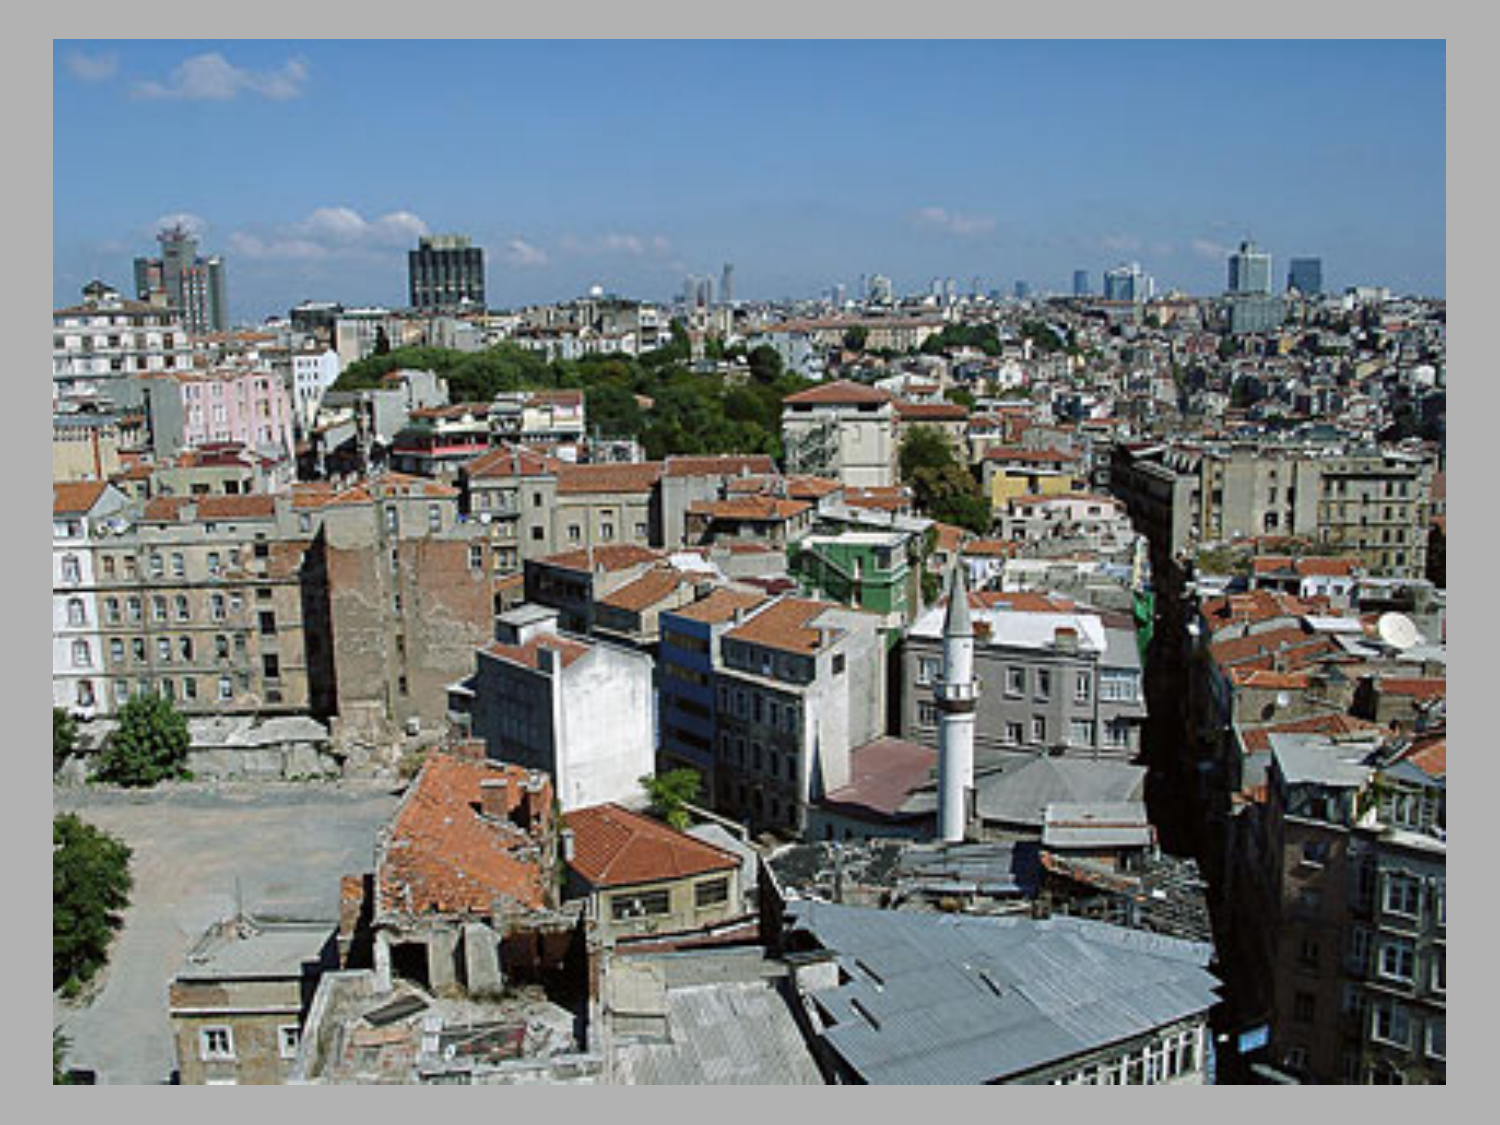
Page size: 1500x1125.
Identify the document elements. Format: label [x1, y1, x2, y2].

picture [53, 39, 1446, 1085]
